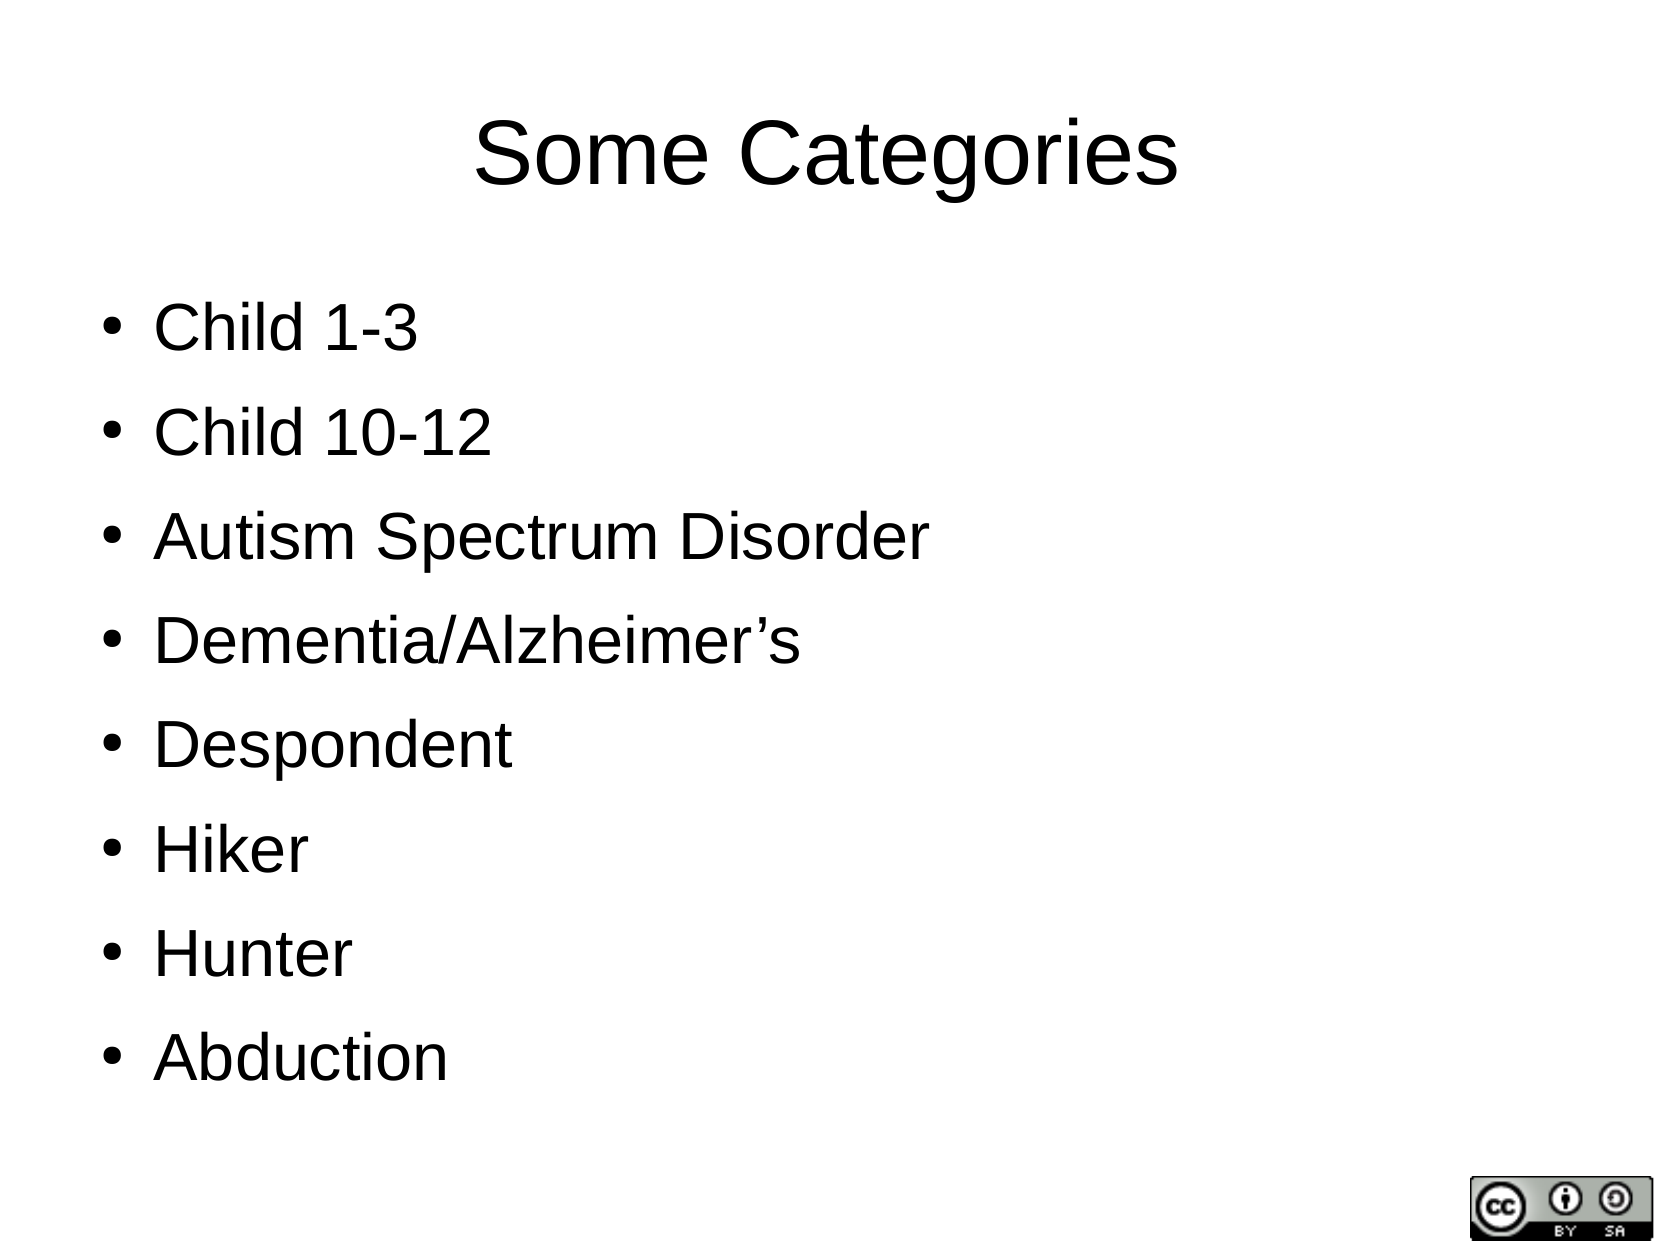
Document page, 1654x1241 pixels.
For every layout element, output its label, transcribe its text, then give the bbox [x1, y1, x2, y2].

title Some Categories [82, 49, 1571, 257]
picture [1470, 1176, 1654, 1241]
list Child 1-3 Child 10-12 Autism Spectrum Disorder Dementia/Alzheimer’s Despondent Hiker Hunter Abduction [82, 290, 1571, 1186]
